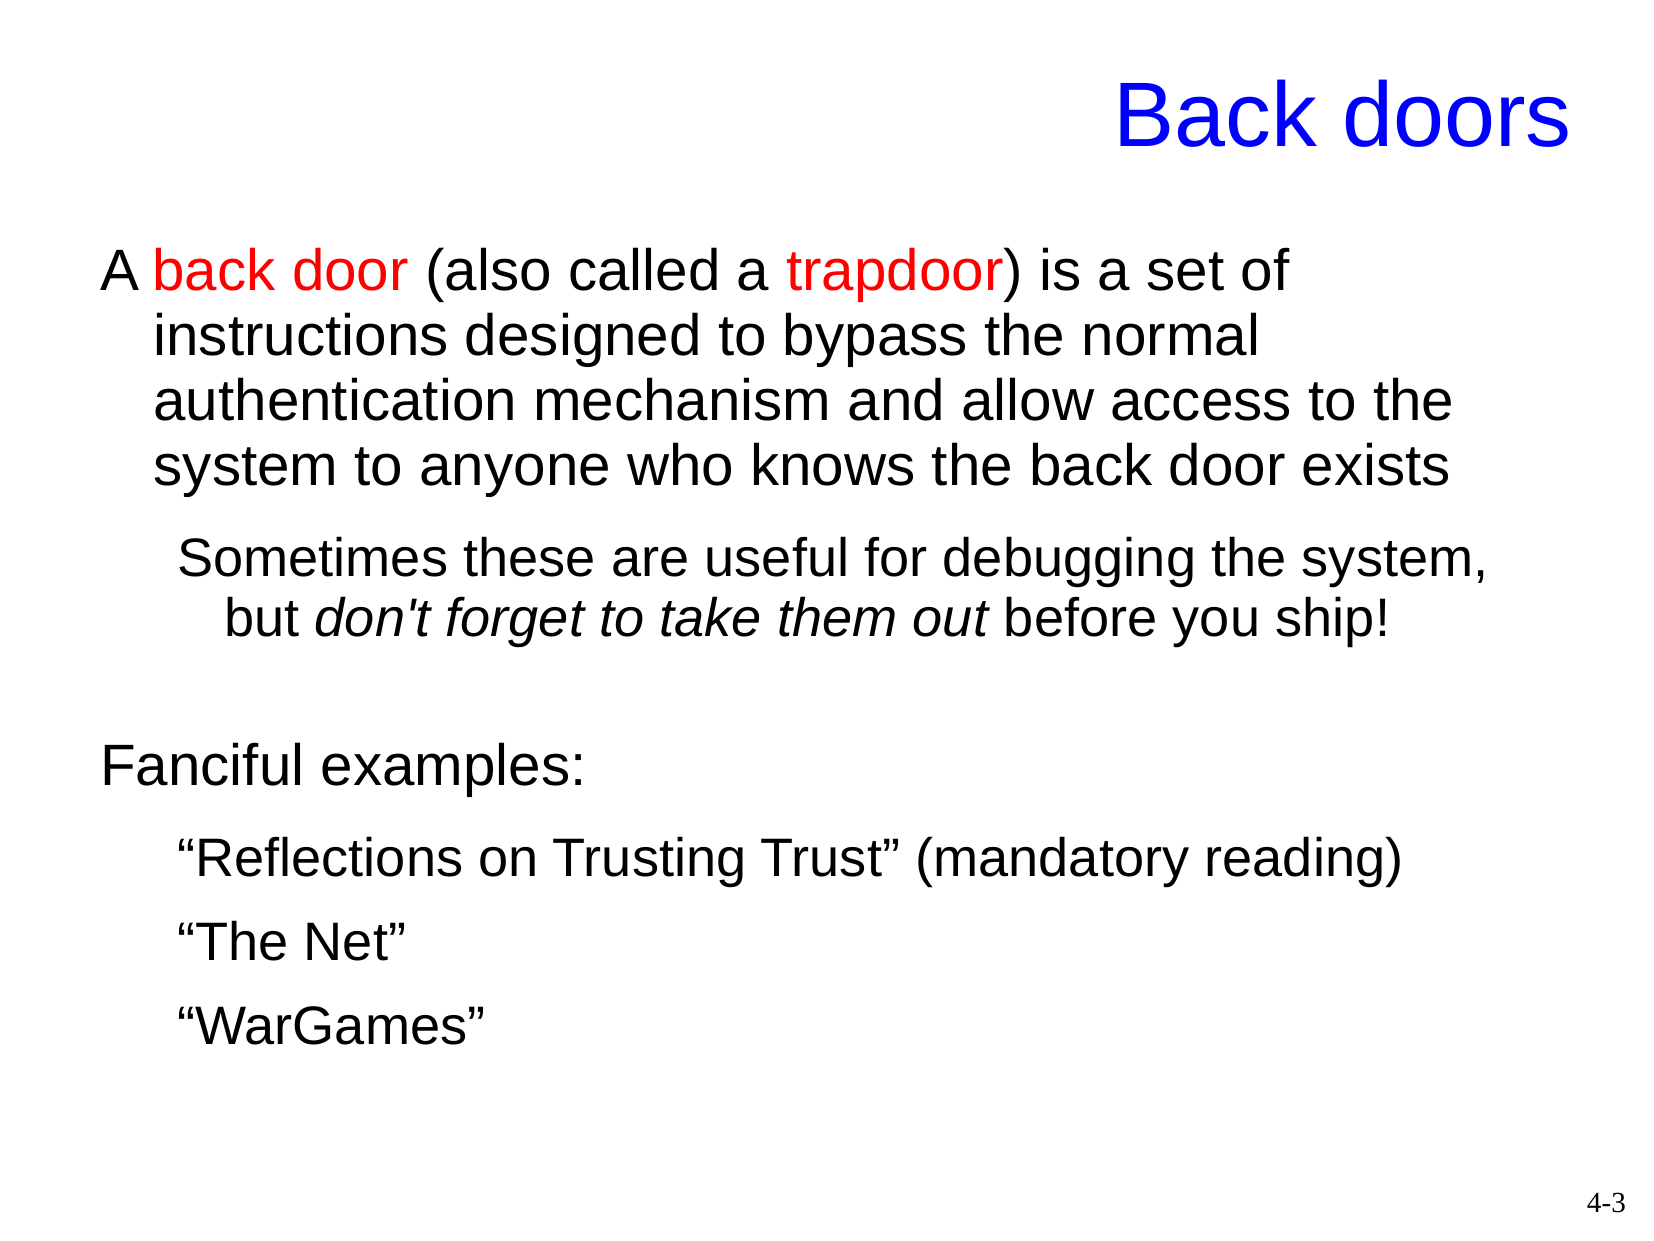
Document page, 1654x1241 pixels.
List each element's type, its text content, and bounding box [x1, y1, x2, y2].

list A back door (also called a trapdoor) is a set of instructions designed to bypass the normal authentication mechanism and allow access to the system to anyone who knows the back door exists Sometimes these are useful for debugging the system, but don't forget to take them out before you ship! Fanciful examples: “Reflections on Trusting Trust” (mandatory reading) “The Net” “WarGames” [82, 237, 1571, 1156]
title Back doors [84, 18, 1573, 211]
